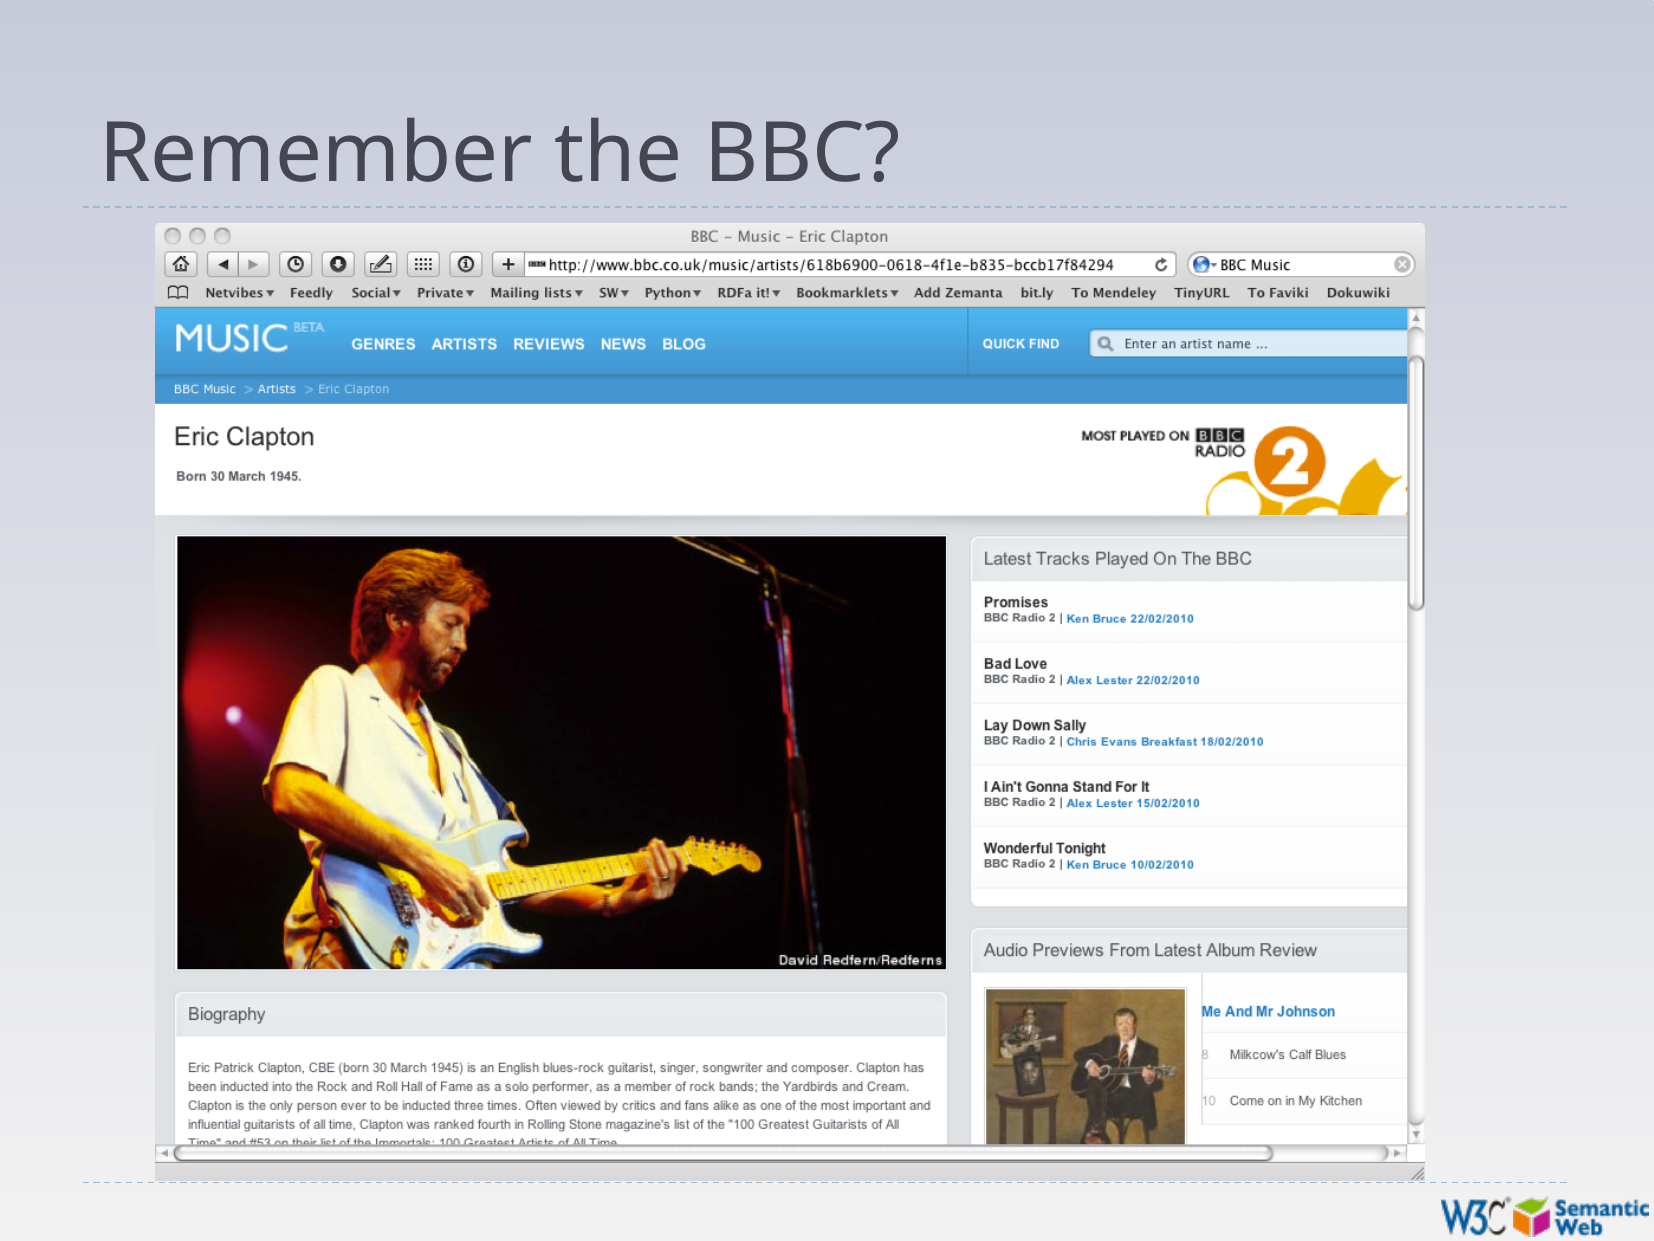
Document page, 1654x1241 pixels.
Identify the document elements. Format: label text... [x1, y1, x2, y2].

picture [155, 223, 1425, 1181]
picture [1441, 1195, 1649, 1237]
title Remember the BBC? [82, 41, 1572, 207]
